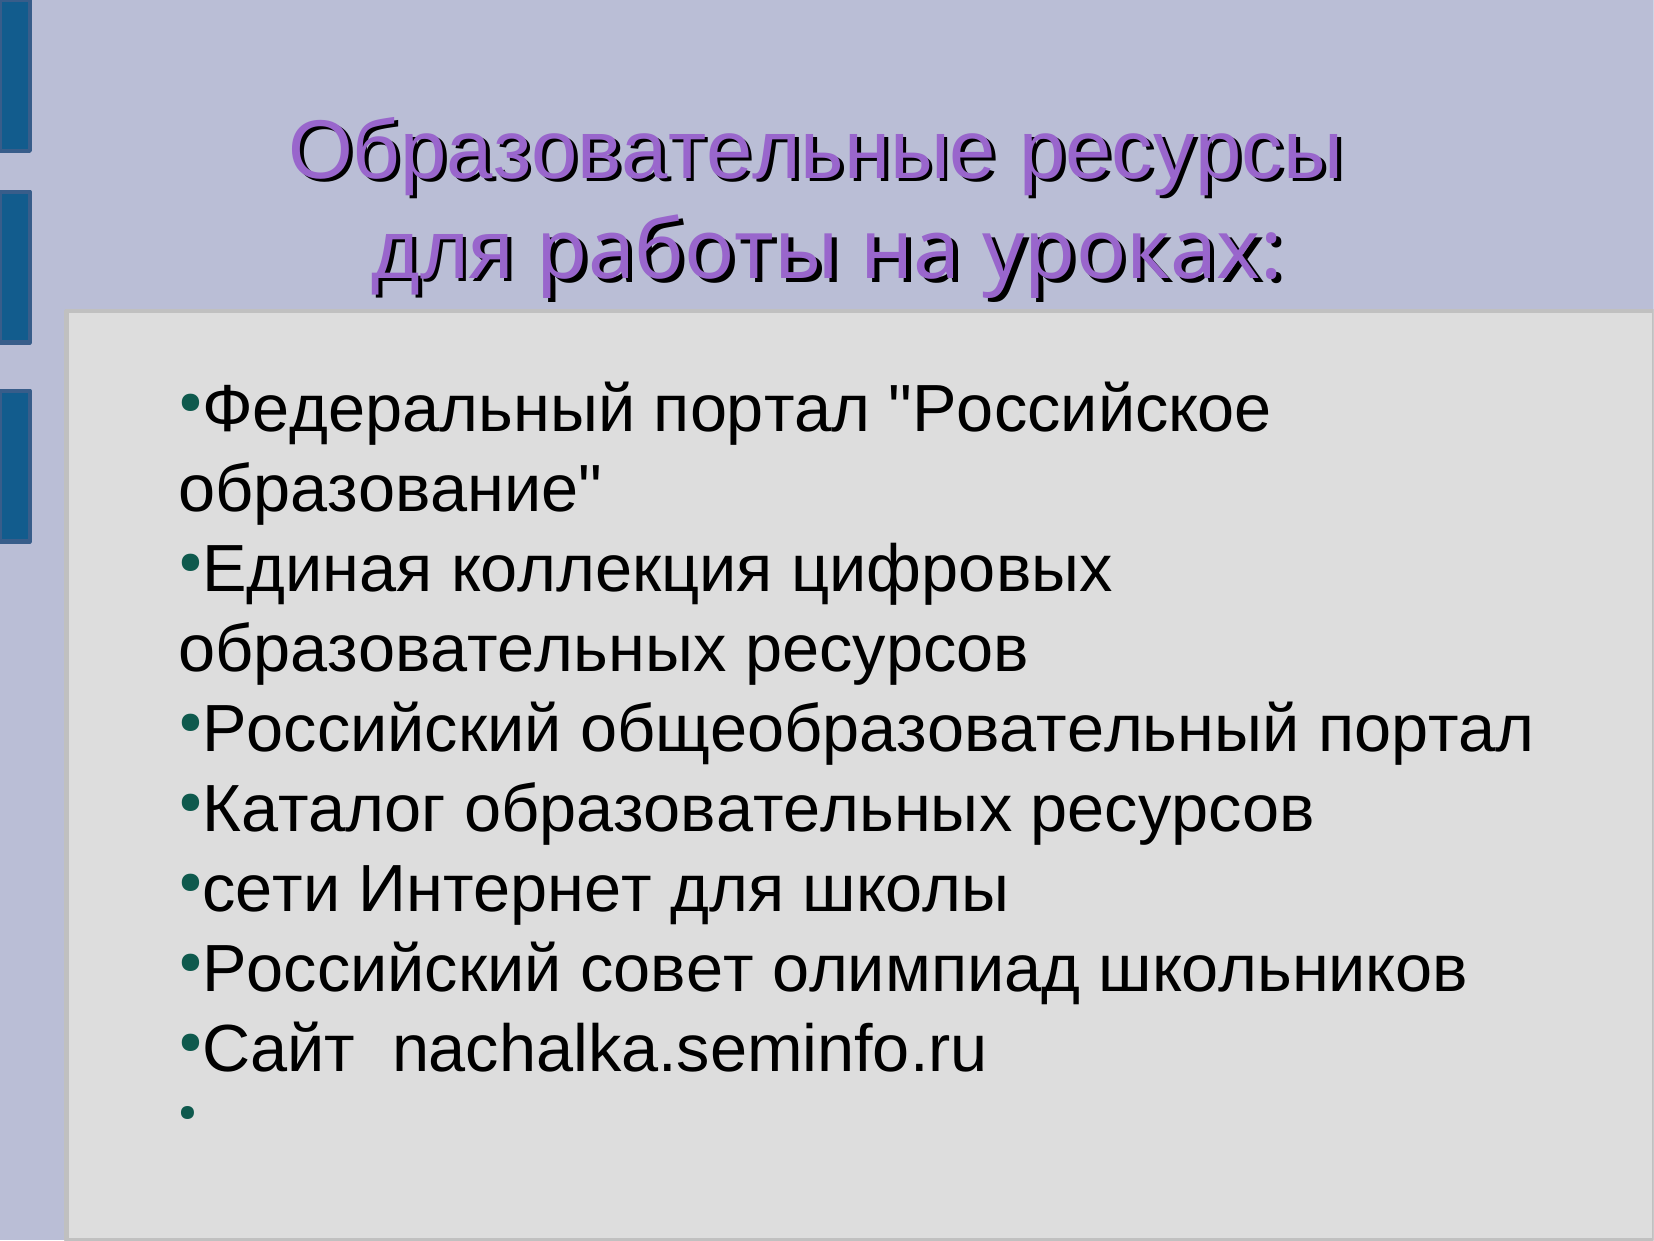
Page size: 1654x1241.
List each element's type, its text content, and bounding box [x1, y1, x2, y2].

title Образовательные ресурсы для работы на уроках: [121, 94, 1534, 295]
list Федеральный портал "Российское образование" Единая коллекция цифровых образовательных ресурсов Российский общеобразовательный портал Каталог образовательных ресурсов сети Интернет для школы Российский совет олимпиад школьников Сайт nachalka.seminfo.ru [178, 364, 1570, 1166]
